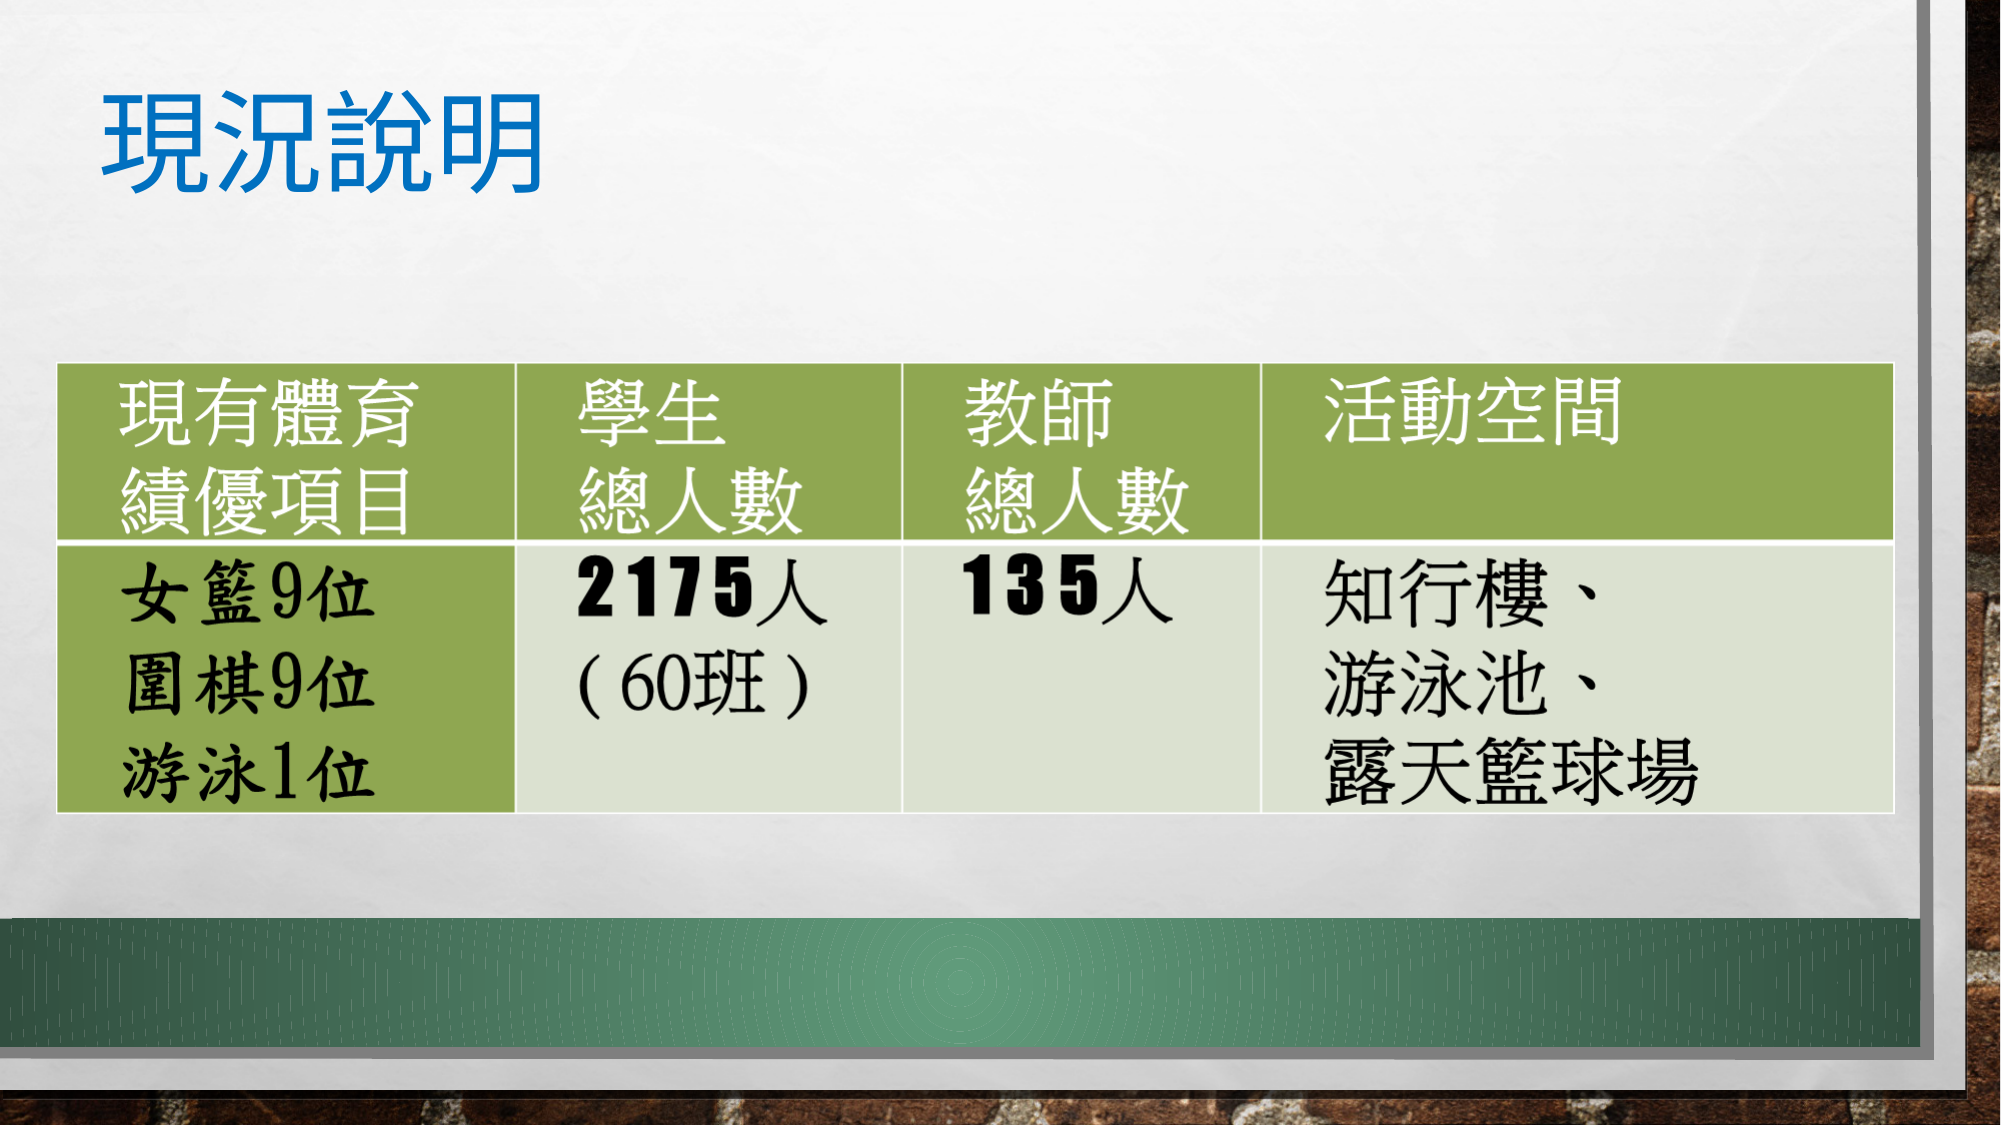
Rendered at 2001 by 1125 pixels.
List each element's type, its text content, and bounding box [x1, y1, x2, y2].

title 現況說明 [83, 53, 1789, 244]
picture [56, 339, 1895, 859]
